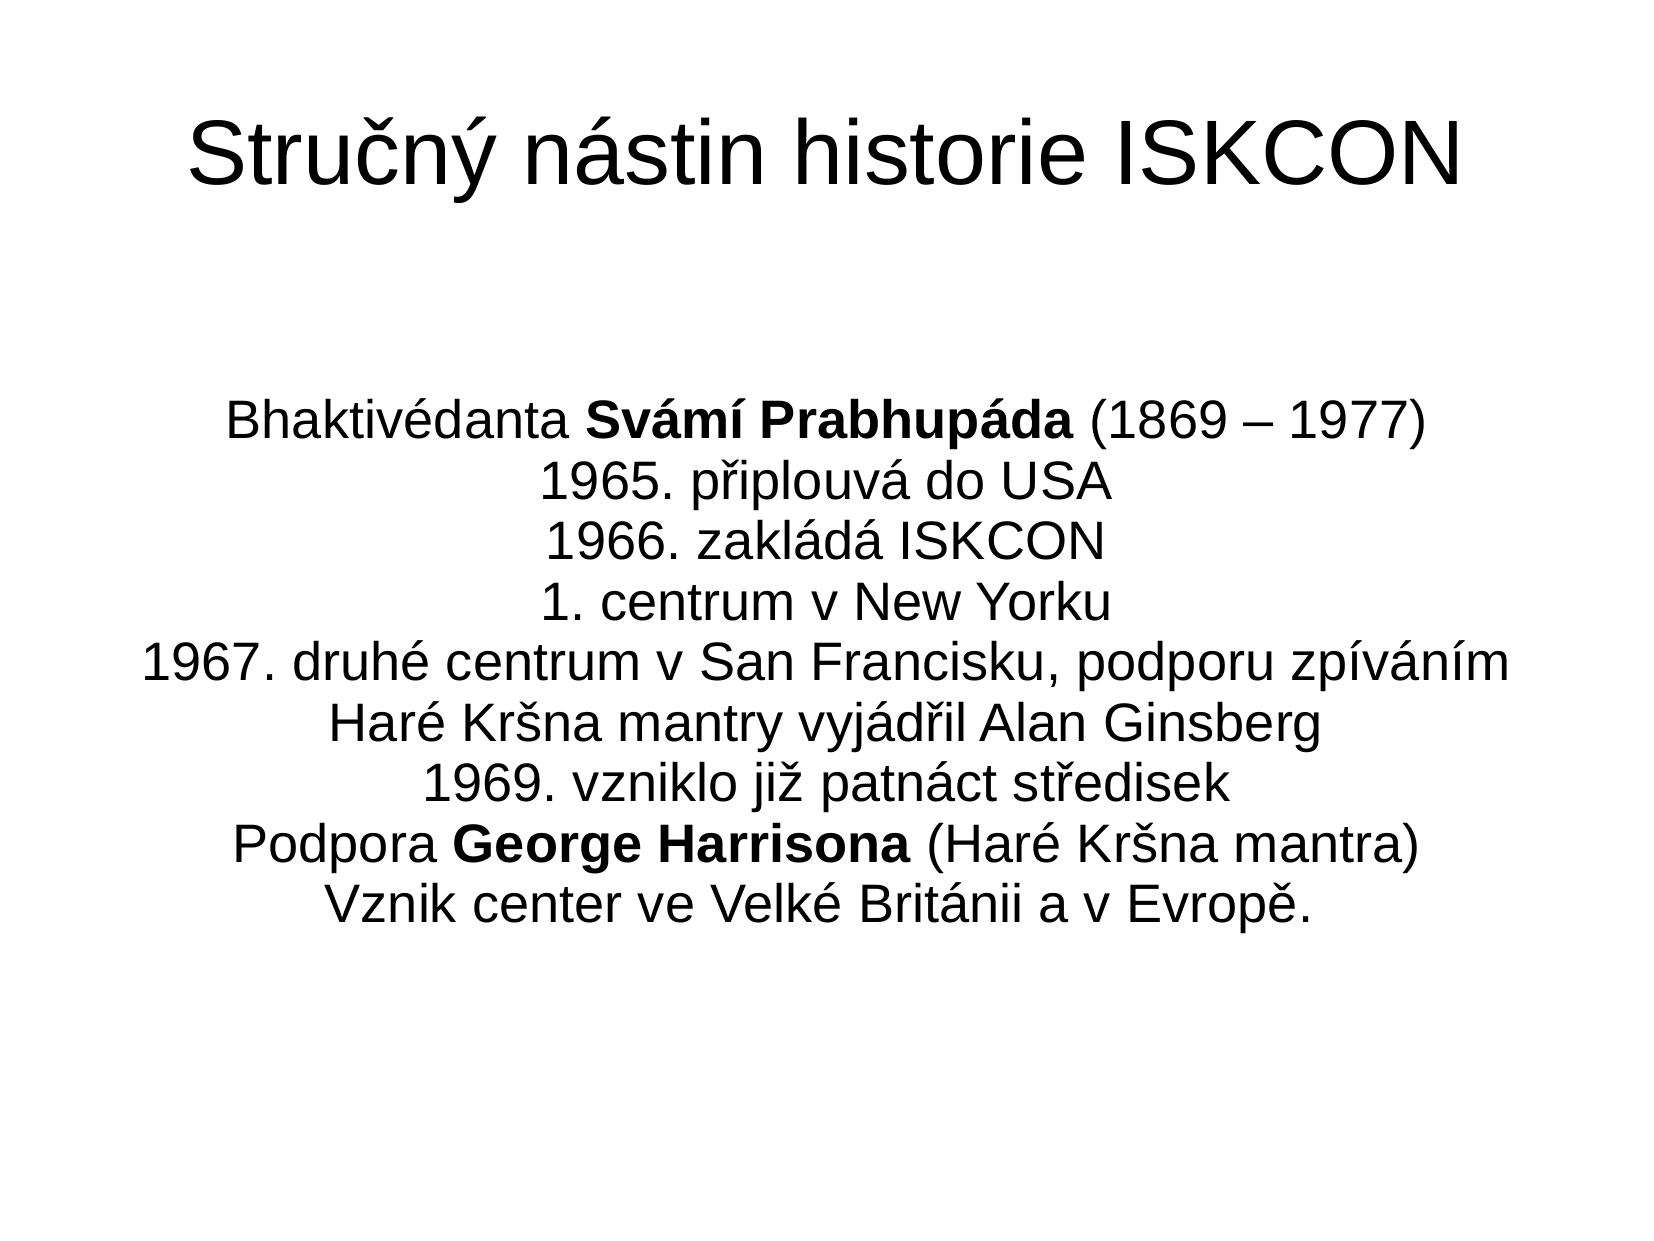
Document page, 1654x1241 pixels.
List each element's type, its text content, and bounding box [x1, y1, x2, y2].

title Stručný nástin historie ISKCON [82, 49, 1571, 257]
subtitle Bhaktivédanta Svámí Prabhupáda (1869 – 1977) 1965. připlouvá do USA 1966. zakládá ISKCON 1. centrum v New Yorku 1967. druhé centrum v San Francisku, podporu zpíváním Haré Kršna mantry vyjádřil Alan Ginsberg 1969. vzniklo již patnáct středisek Podpora George Harrisona (Haré Kršna mantra) Vznik center ve Velké Británii a v Evropě. [82, 290, 1571, 1109]
text_box [106, 12, 1595, 220]
